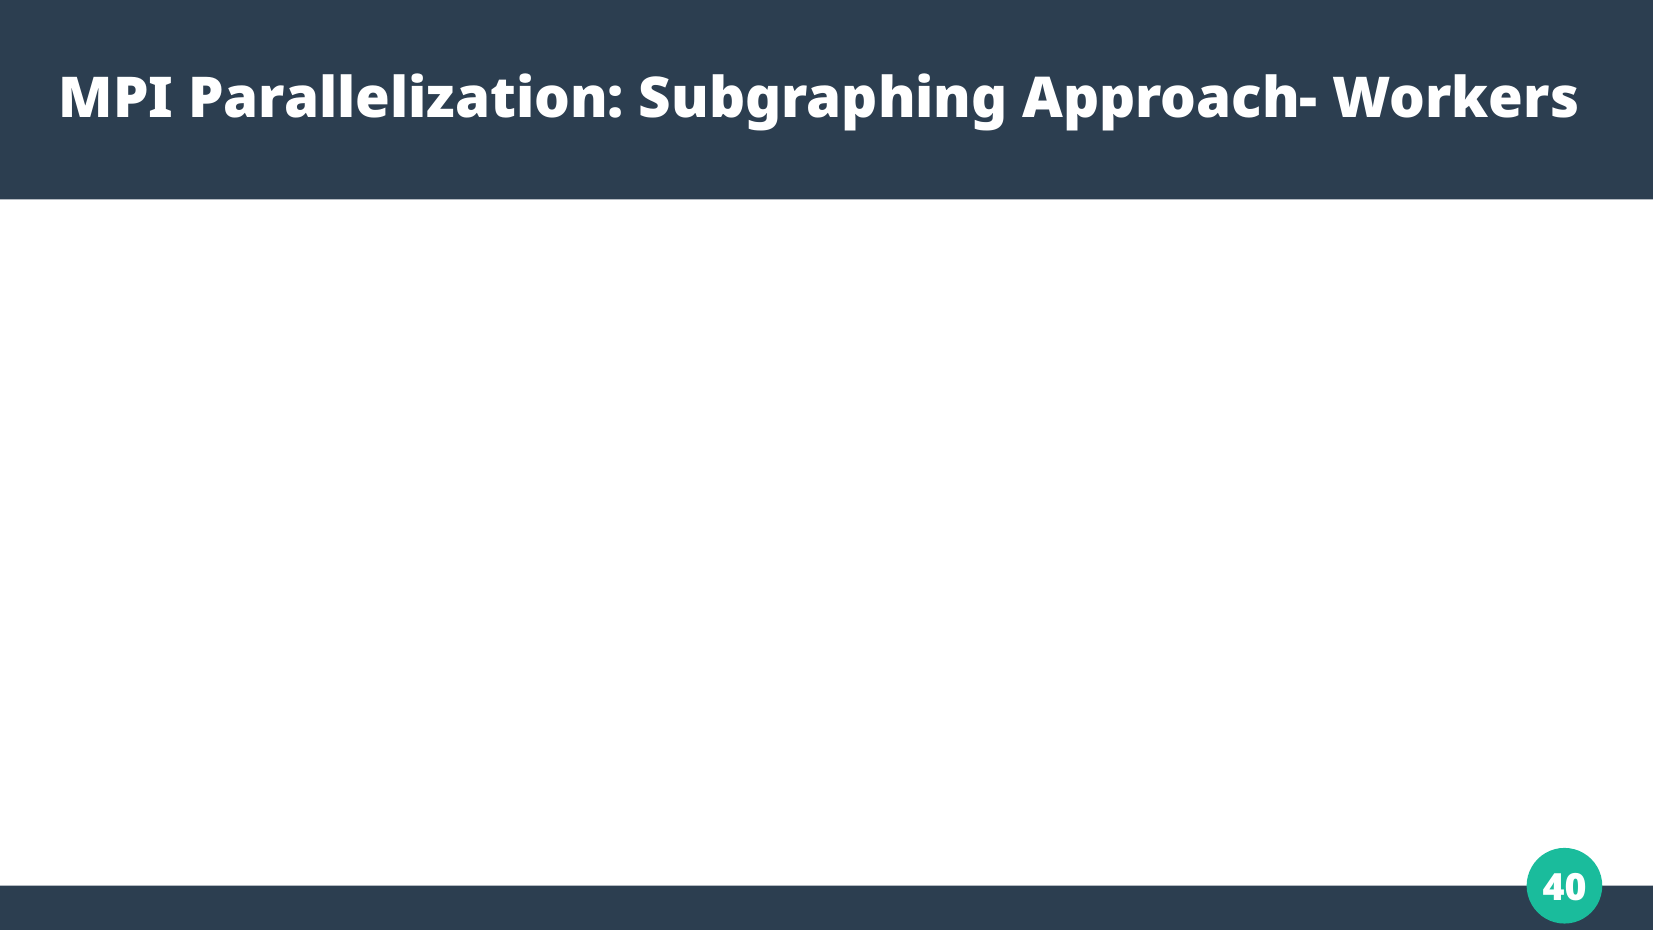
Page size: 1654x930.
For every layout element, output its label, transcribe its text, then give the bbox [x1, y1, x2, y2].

title MPI Parallelization: Subgraphing Approach- Workers [58, 36, 1594, 155]
